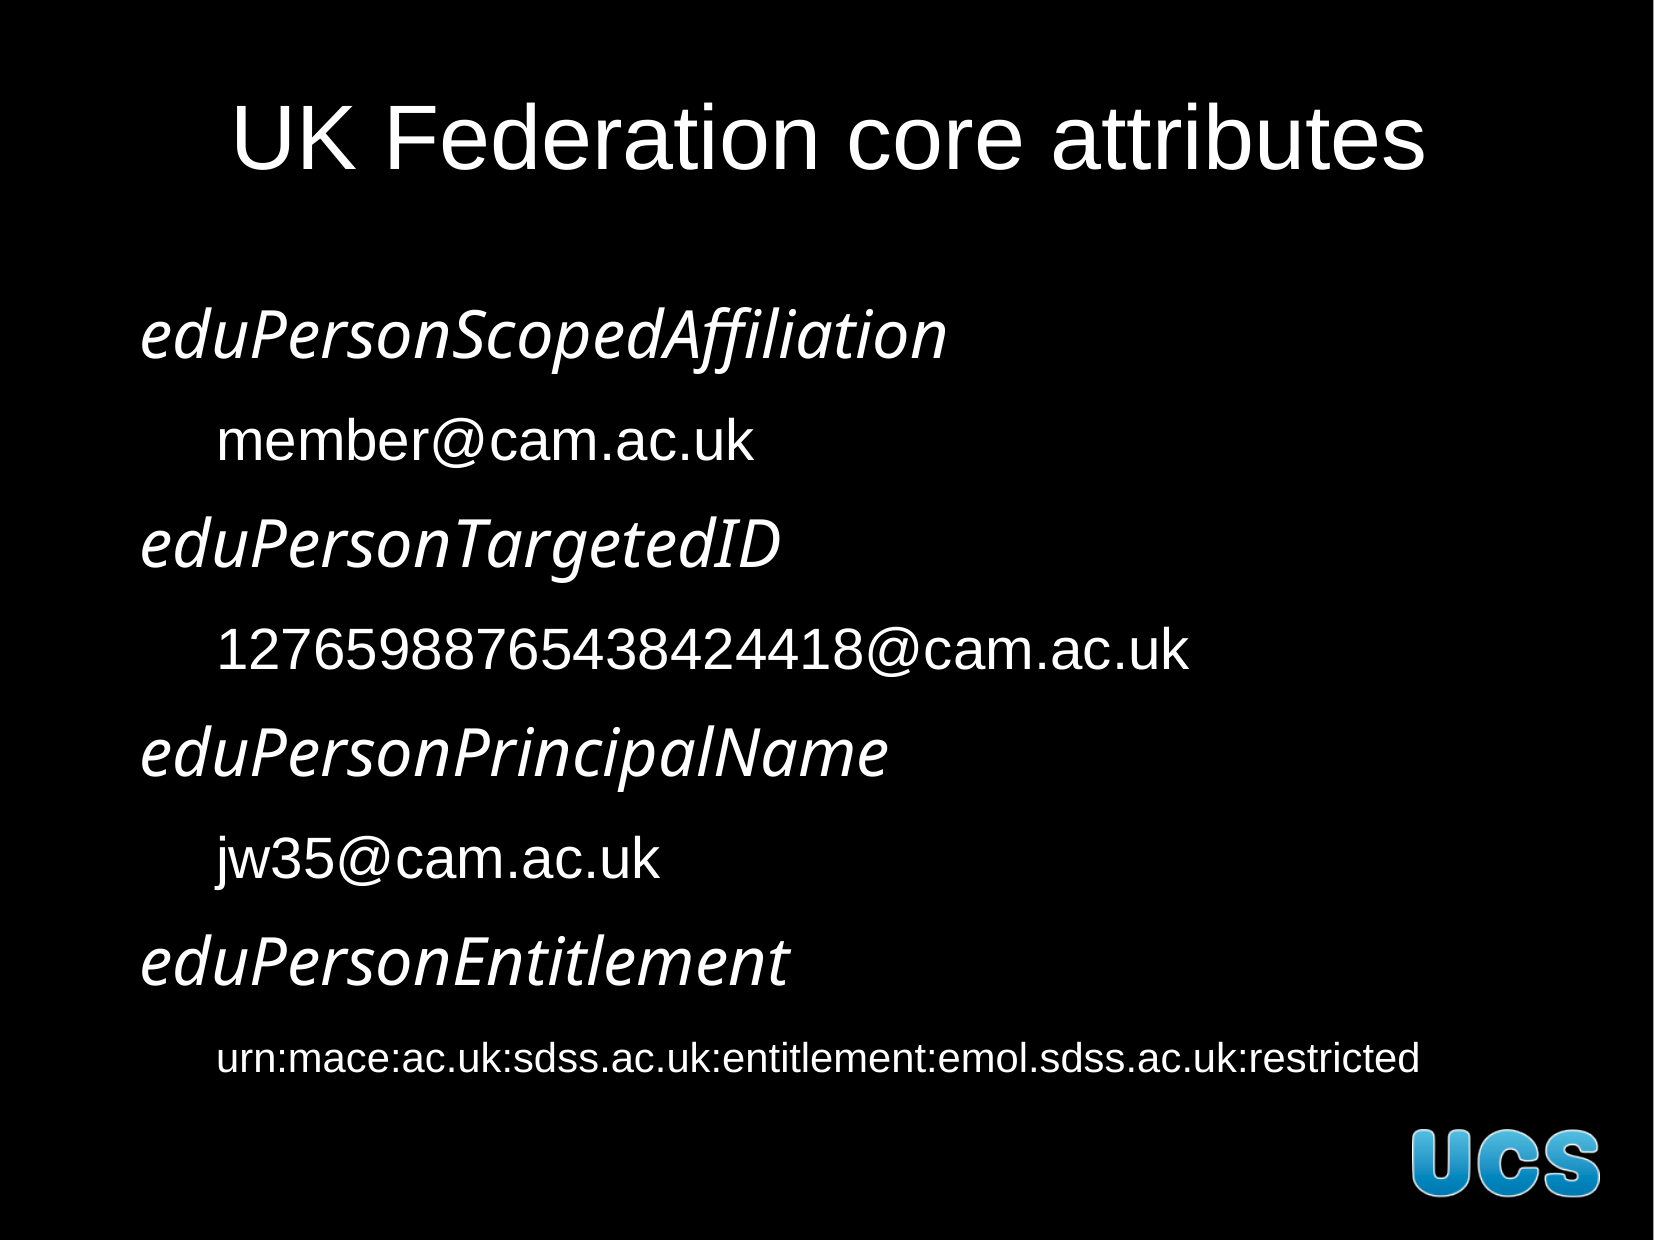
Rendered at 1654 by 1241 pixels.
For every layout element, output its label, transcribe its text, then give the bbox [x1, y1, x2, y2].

title UK Federation core attributes [123, 34, 1536, 242]
picture [1412, 1129, 1600, 1199]
list eduPersonScopedAffiliation member@cam.ac.uk eduPersonTargetedID 12765988765438424418@cam.ac.uk eduPersonPrincipalName jw35@cam.ac.uk eduPersonEntitlement urn:mace:ac.uk:sdss.ac.uk:entitlement:emol.sdss.ac.uk:restricted [121, 287, 1534, 1191]
